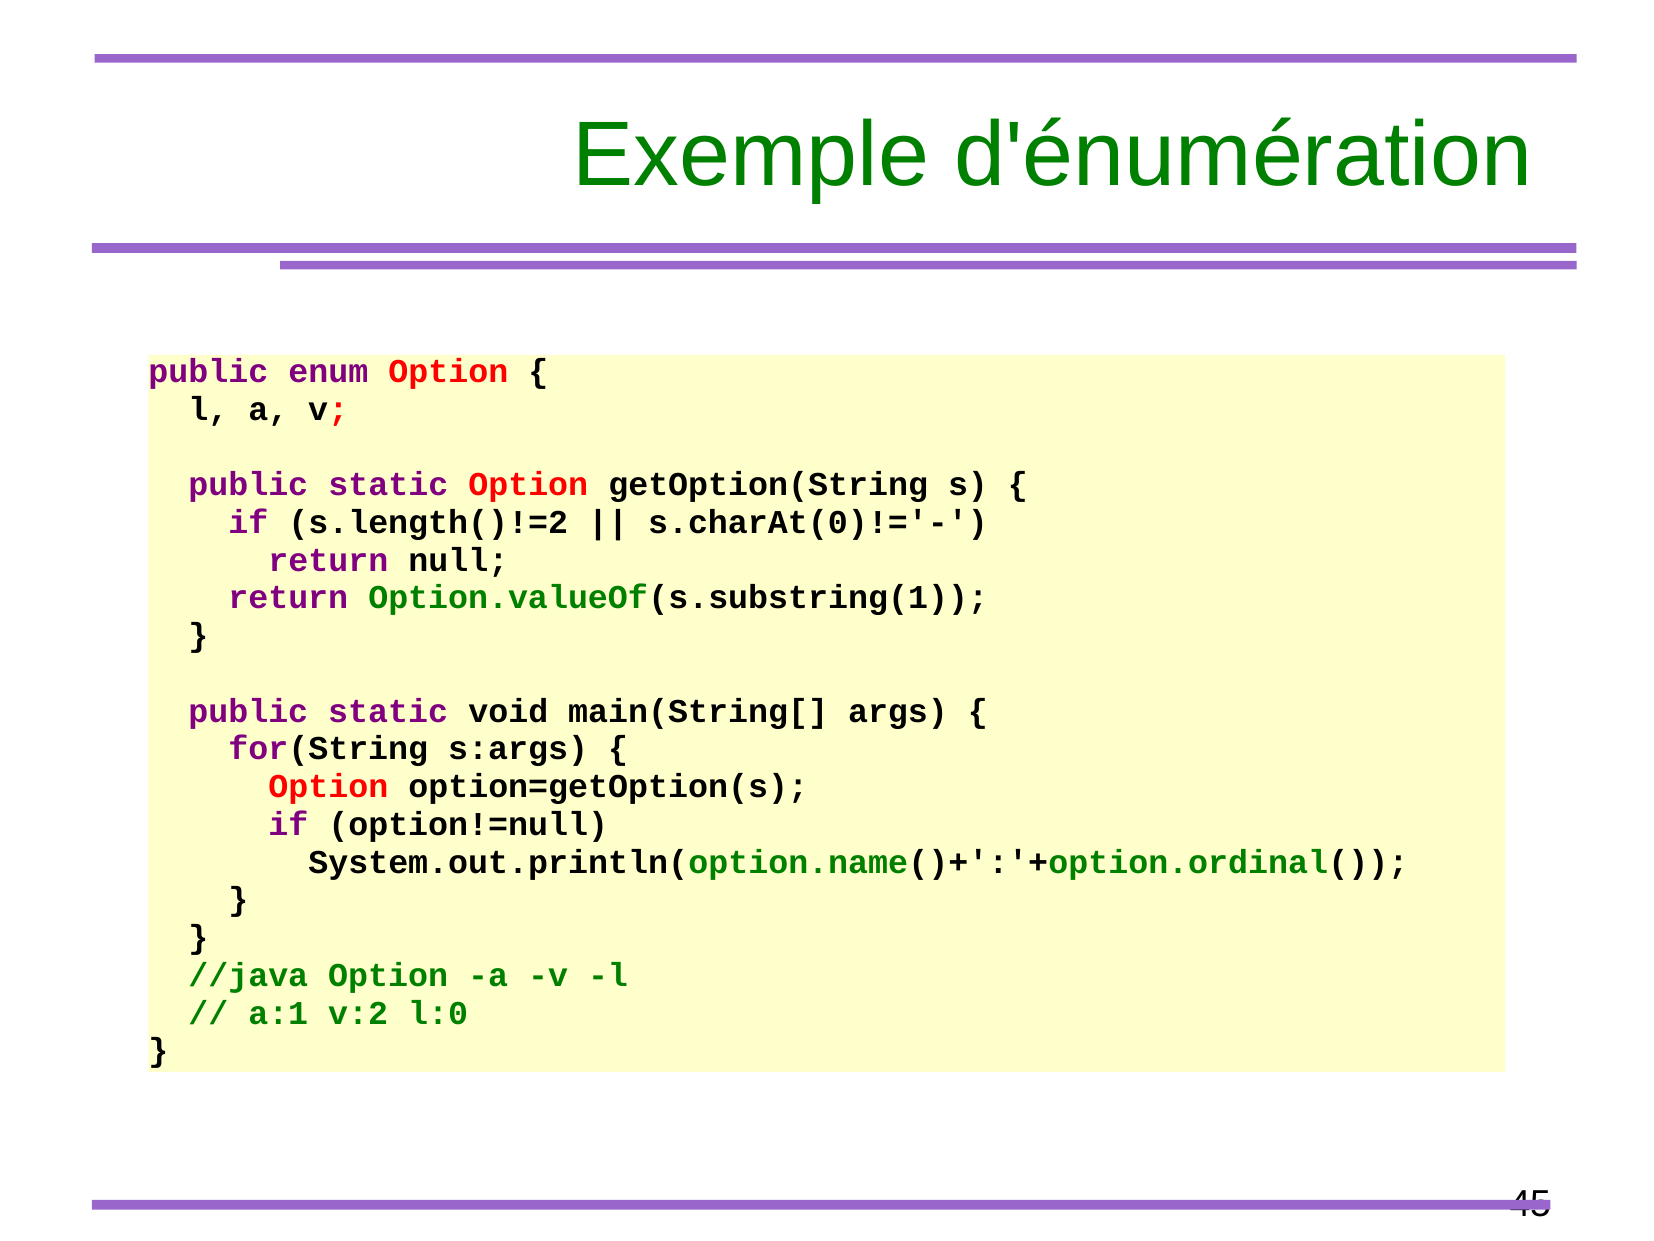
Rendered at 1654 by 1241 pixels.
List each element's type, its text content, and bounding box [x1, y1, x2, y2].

text_box public enum Option { l, a, v; public static Option getOption(String s) { if (s.length()!=2 || s.charAt(0)!='-') return null; return Option.valueOf(s.substring(1)); } public static void main(String[] args) { for(String s:args) { Option option=getOption(s); if (option!=null) System.out.println(option.name()+':'+option.ordinal()); } } //java Option -a -v -l // a:1 v:2 l:0 } [148, 354, 1506, 1072]
title Exemple d'énumération [121, 49, 1534, 257]
